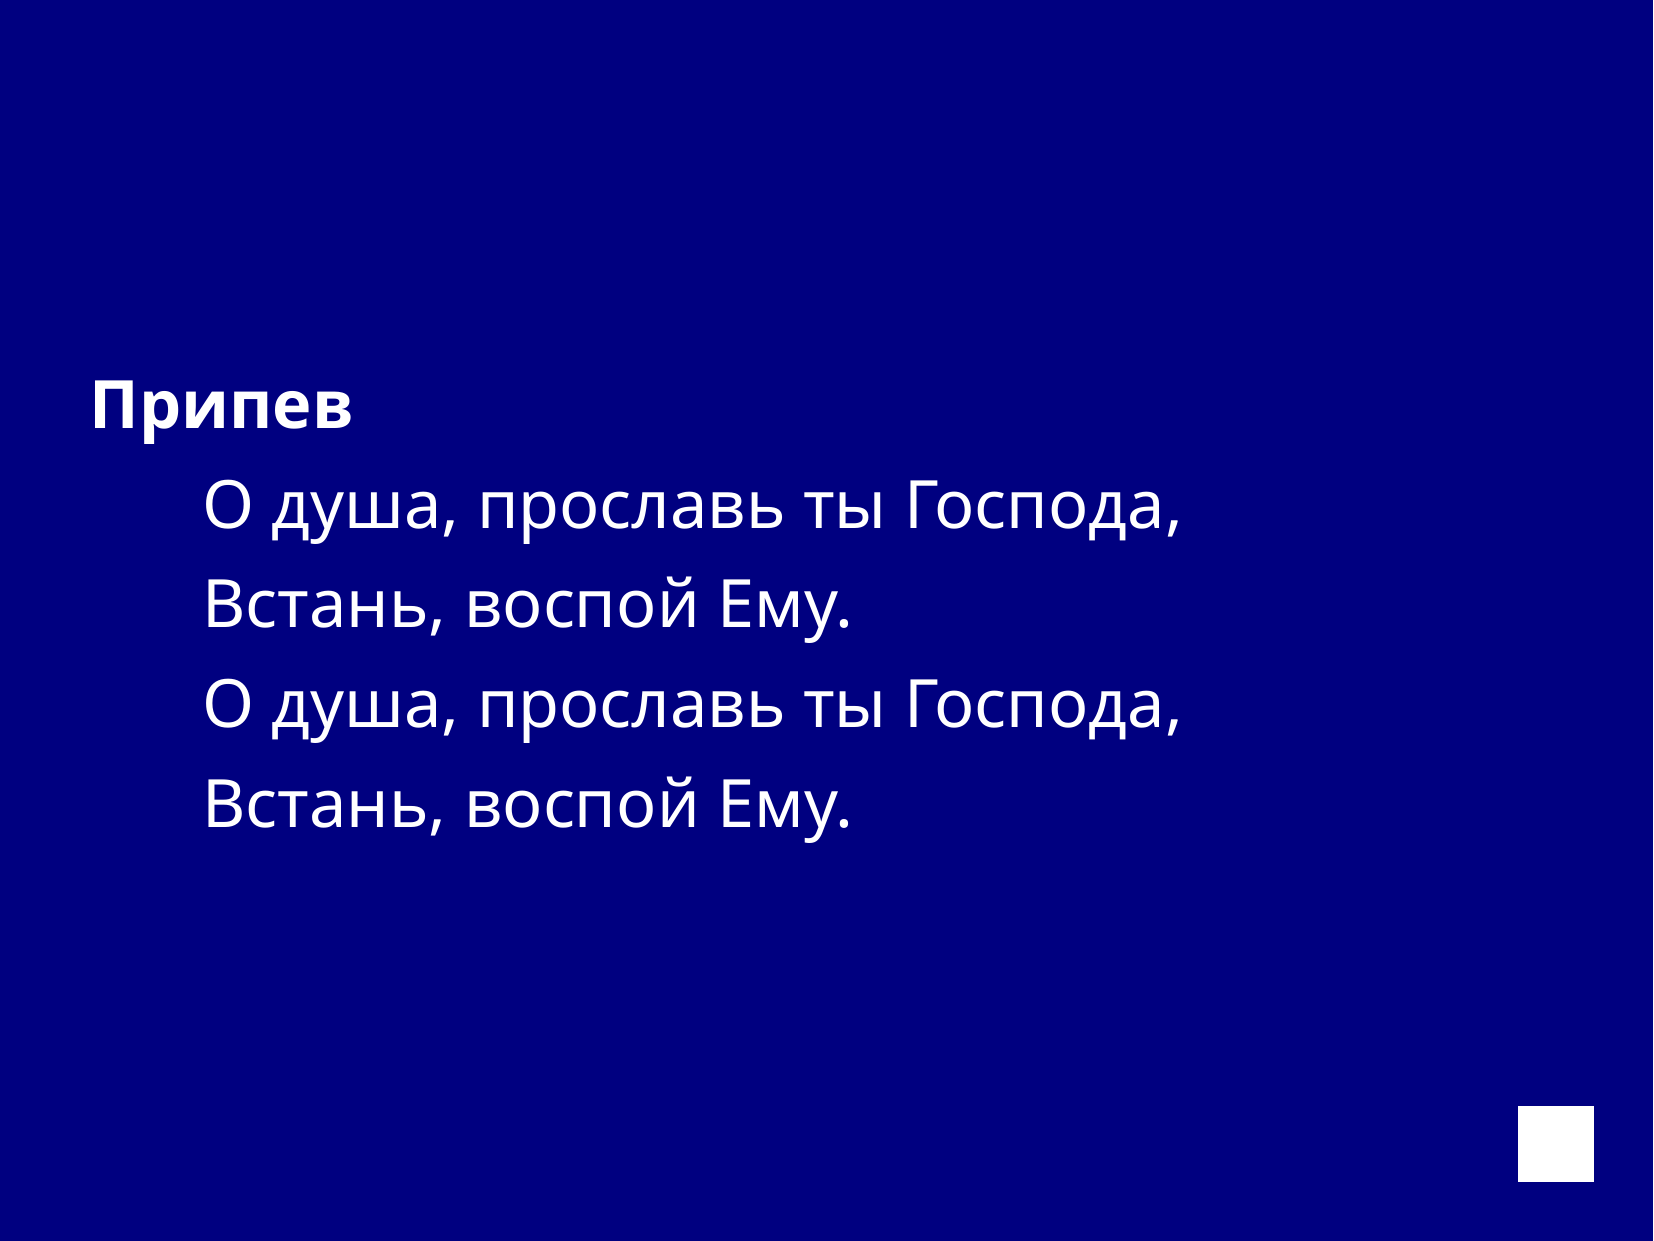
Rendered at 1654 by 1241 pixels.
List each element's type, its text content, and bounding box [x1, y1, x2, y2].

text_box Припев О душа, прославь ты Господа, Встань, воспой Ему. О душа, прославь ты Господа, Встань, воспой Ему. [75, 150, 1576, 1163]
text_box [1518, 1106, 1594, 1182]
